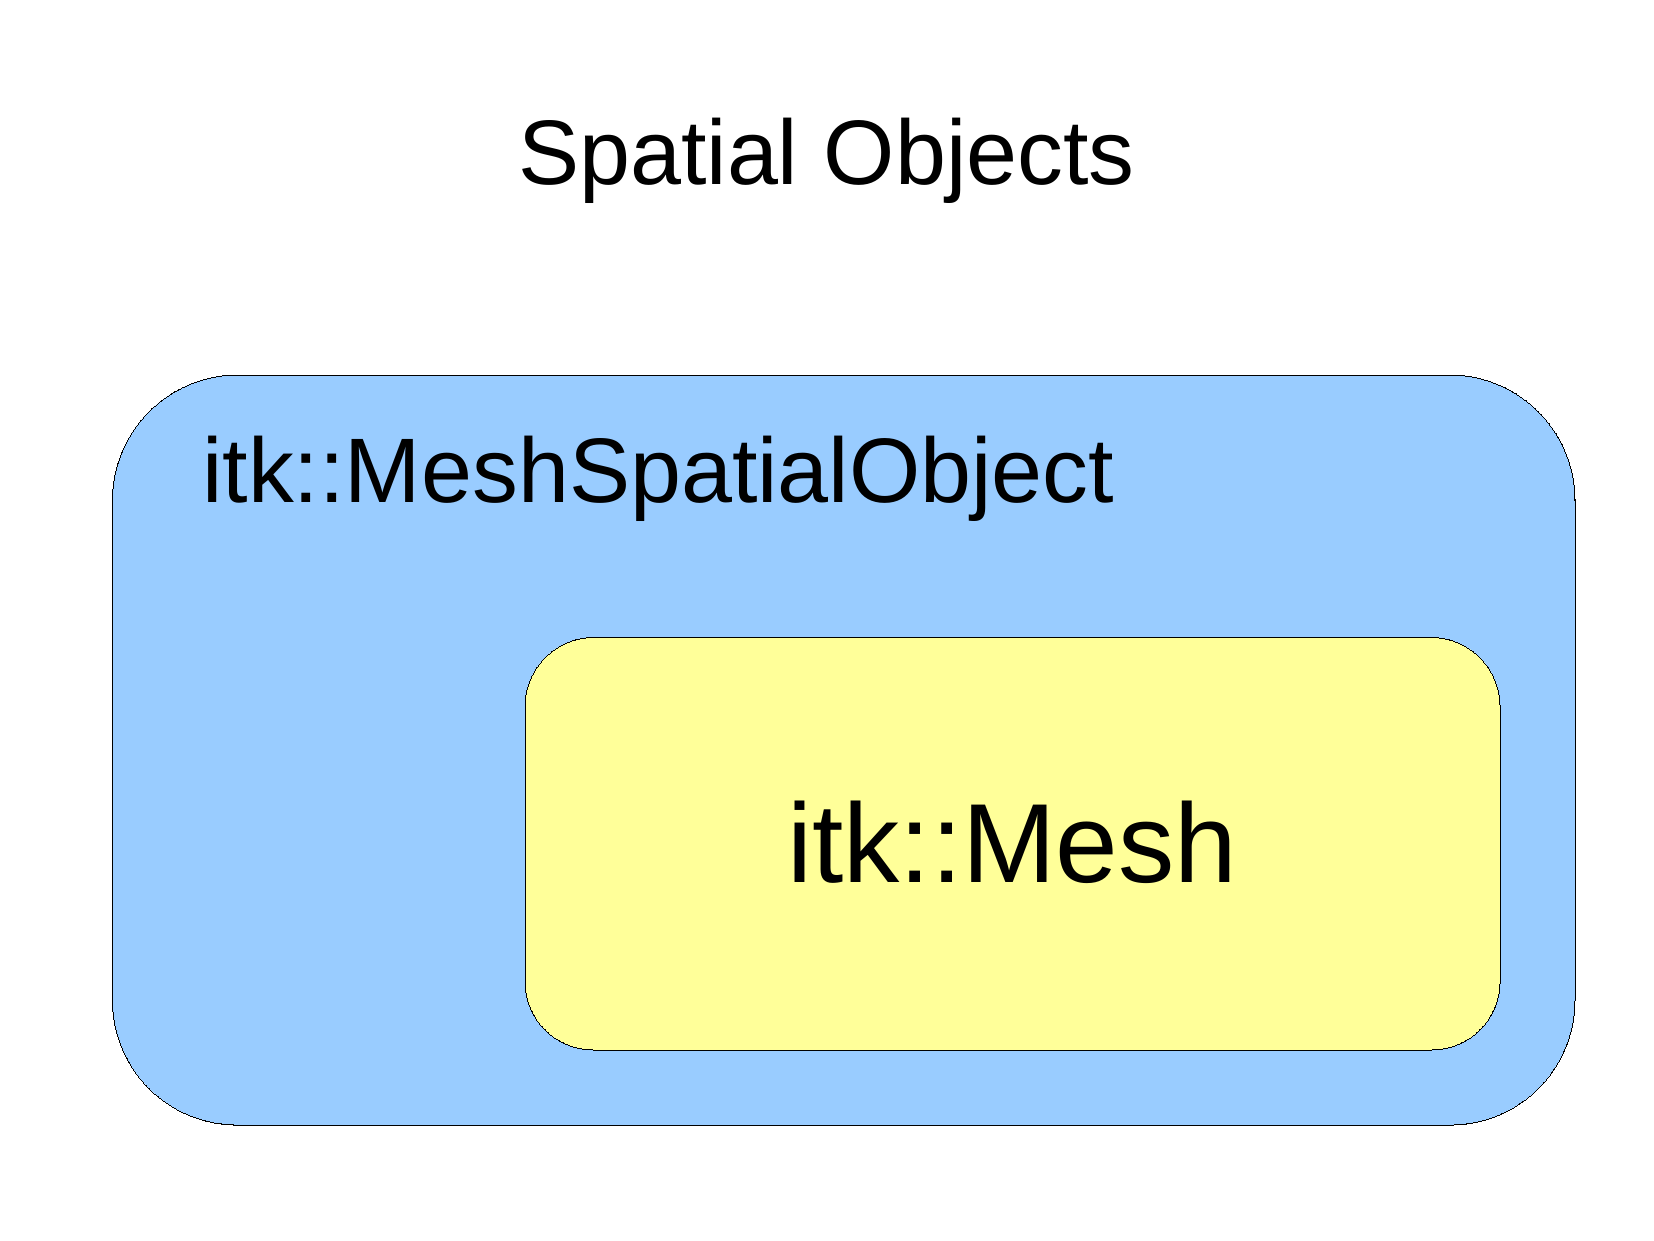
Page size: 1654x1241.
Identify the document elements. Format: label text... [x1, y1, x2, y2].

text_box itk::Mesh [525, 637, 1501, 1051]
text_box itk::MeshSpatialObject [187, 412, 1131, 530]
title Spatial Objects [82, 49, 1571, 257]
text_box [112, 375, 1576, 1126]
